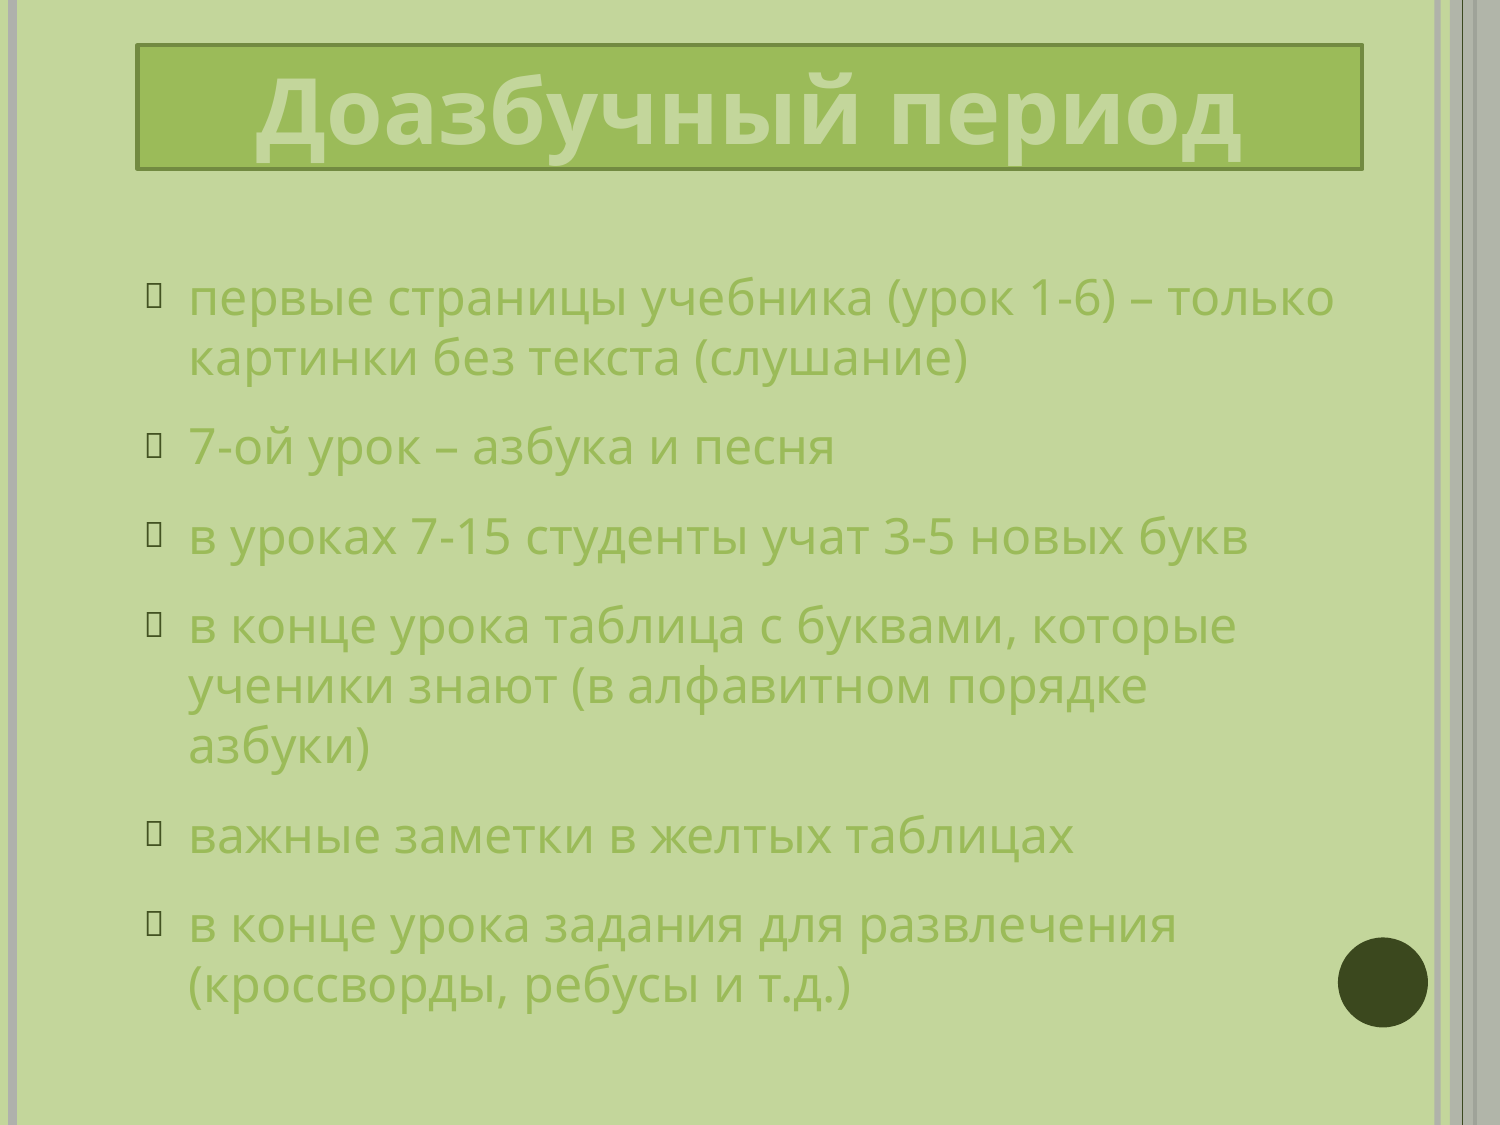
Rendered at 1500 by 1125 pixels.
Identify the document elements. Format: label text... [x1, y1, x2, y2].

list первые страницы учебника (урок 1-6) – только картинки без текста (слушание) 7-ой урок – азбука и песня в уроках 7-15 студенты учат 3-5 новых букв в конце урока таблица с буквами, которые ученики знают (в алфавитном порядке азбуки) важные заметки в желтых таблицах в конце урока задания для развлечения (кроссворды, ребусы и т.д.) [128, 257, 1354, 926]
title Доазбучный период [137, 45, 1363, 170]
